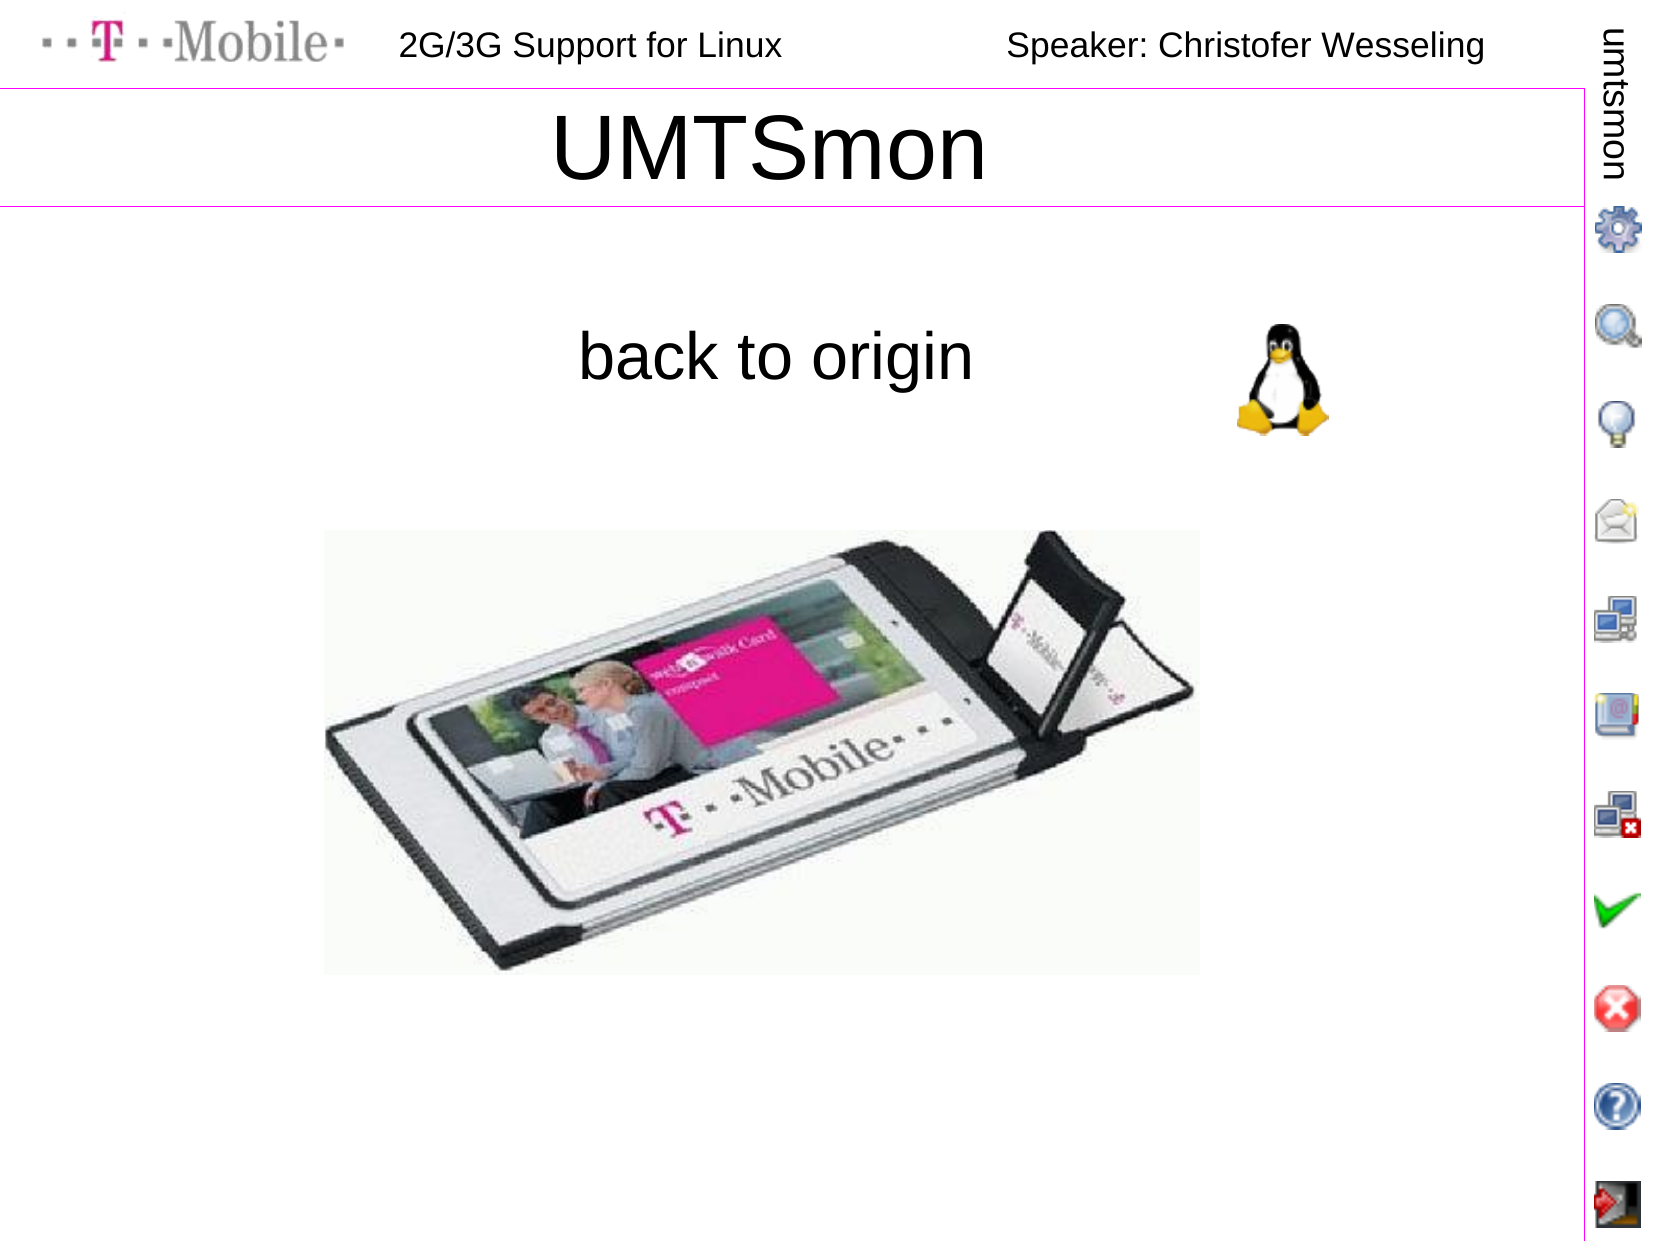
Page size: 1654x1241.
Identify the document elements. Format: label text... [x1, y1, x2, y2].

picture [1594, 888, 1641, 935]
picture [1595, 206, 1642, 253]
picture [1594, 401, 1641, 448]
picture [1594, 1083, 1641, 1130]
picture [1594, 596, 1641, 643]
picture [1594, 985, 1641, 1032]
list back to origin [0, 215, 1536, 1167]
picture [1237, 324, 1329, 436]
picture [1594, 791, 1641, 838]
picture [1594, 1181, 1641, 1228]
title UMTSmon [0, 88, 1565, 207]
picture [324, 530, 1200, 975]
picture [1594, 693, 1641, 740]
picture [11, 6, 365, 77]
picture [1595, 304, 1642, 351]
picture [1594, 499, 1641, 546]
